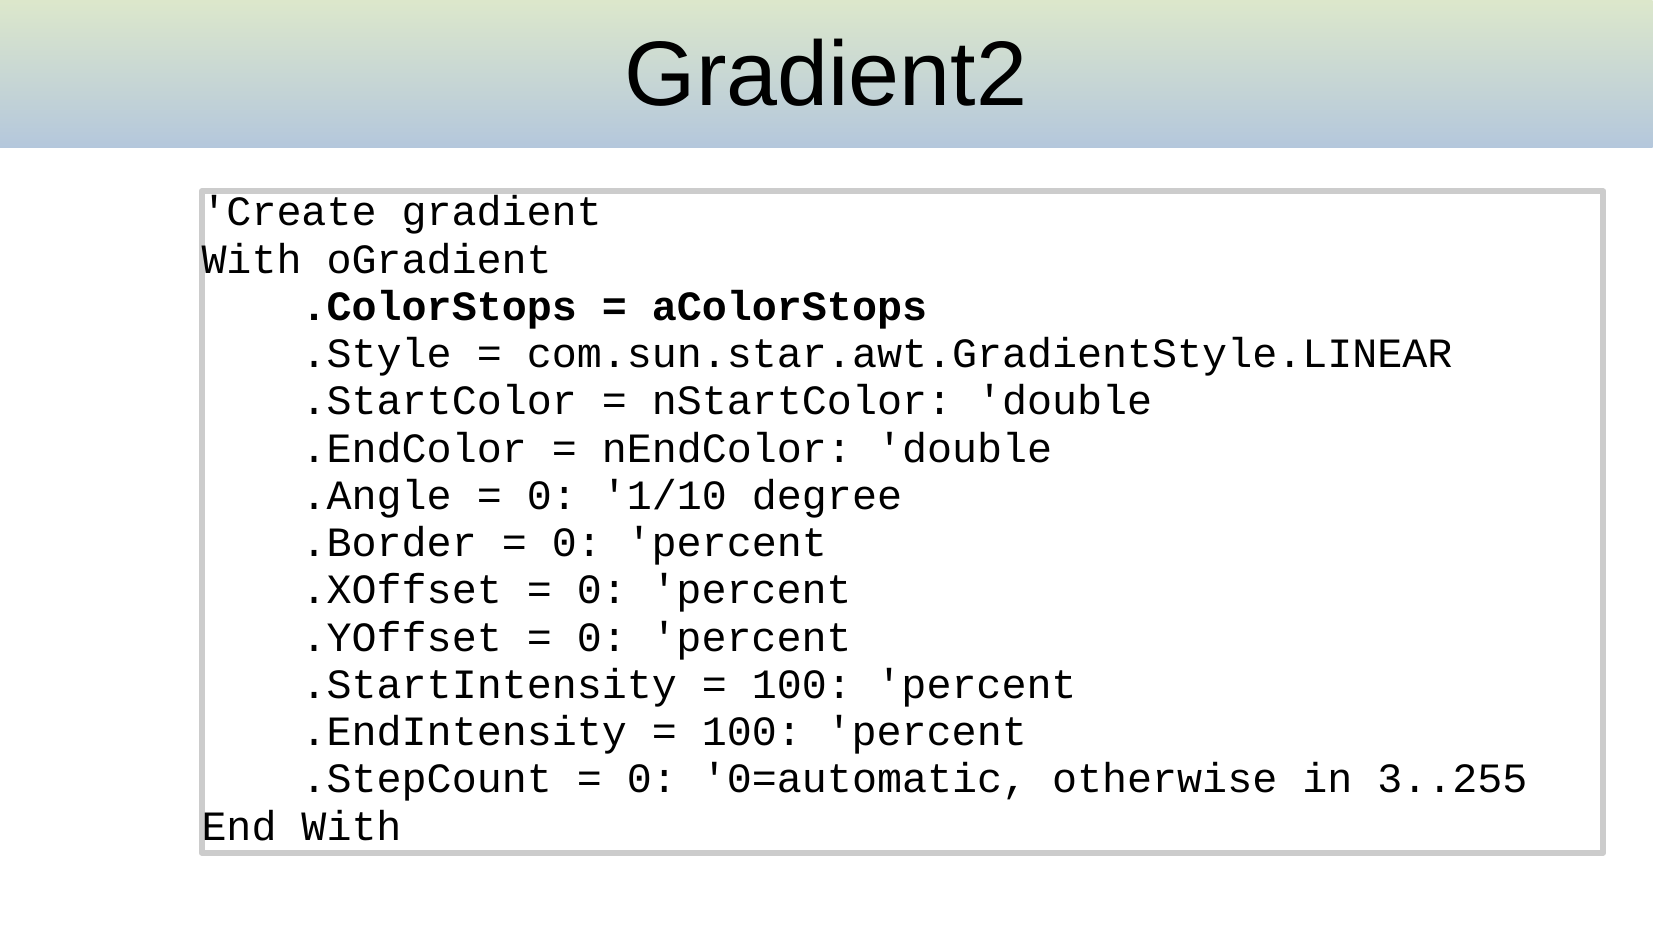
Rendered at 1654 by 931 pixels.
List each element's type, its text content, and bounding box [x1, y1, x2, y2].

text_box 'Create gradient With oGradient .ColorStops = aColorStops .Style = com.sun.star.awt.GradientStyle.LINEAR .StartColor = nStartColor: 'double .EndColor = nEndColor: 'double .Angle = 0: '1/10 degree .Border = 0: 'percent .XOffset = 0: 'percent .YOffset = 0: 'percent .StartIntensity = 100: 'percent .EndIntensity = 100: 'percent .StepCount = 0: '0=automatic, otherwise in 3..255 End With [201, 191, 1604, 853]
title Gradient2 [0, 0, 1653, 148]
